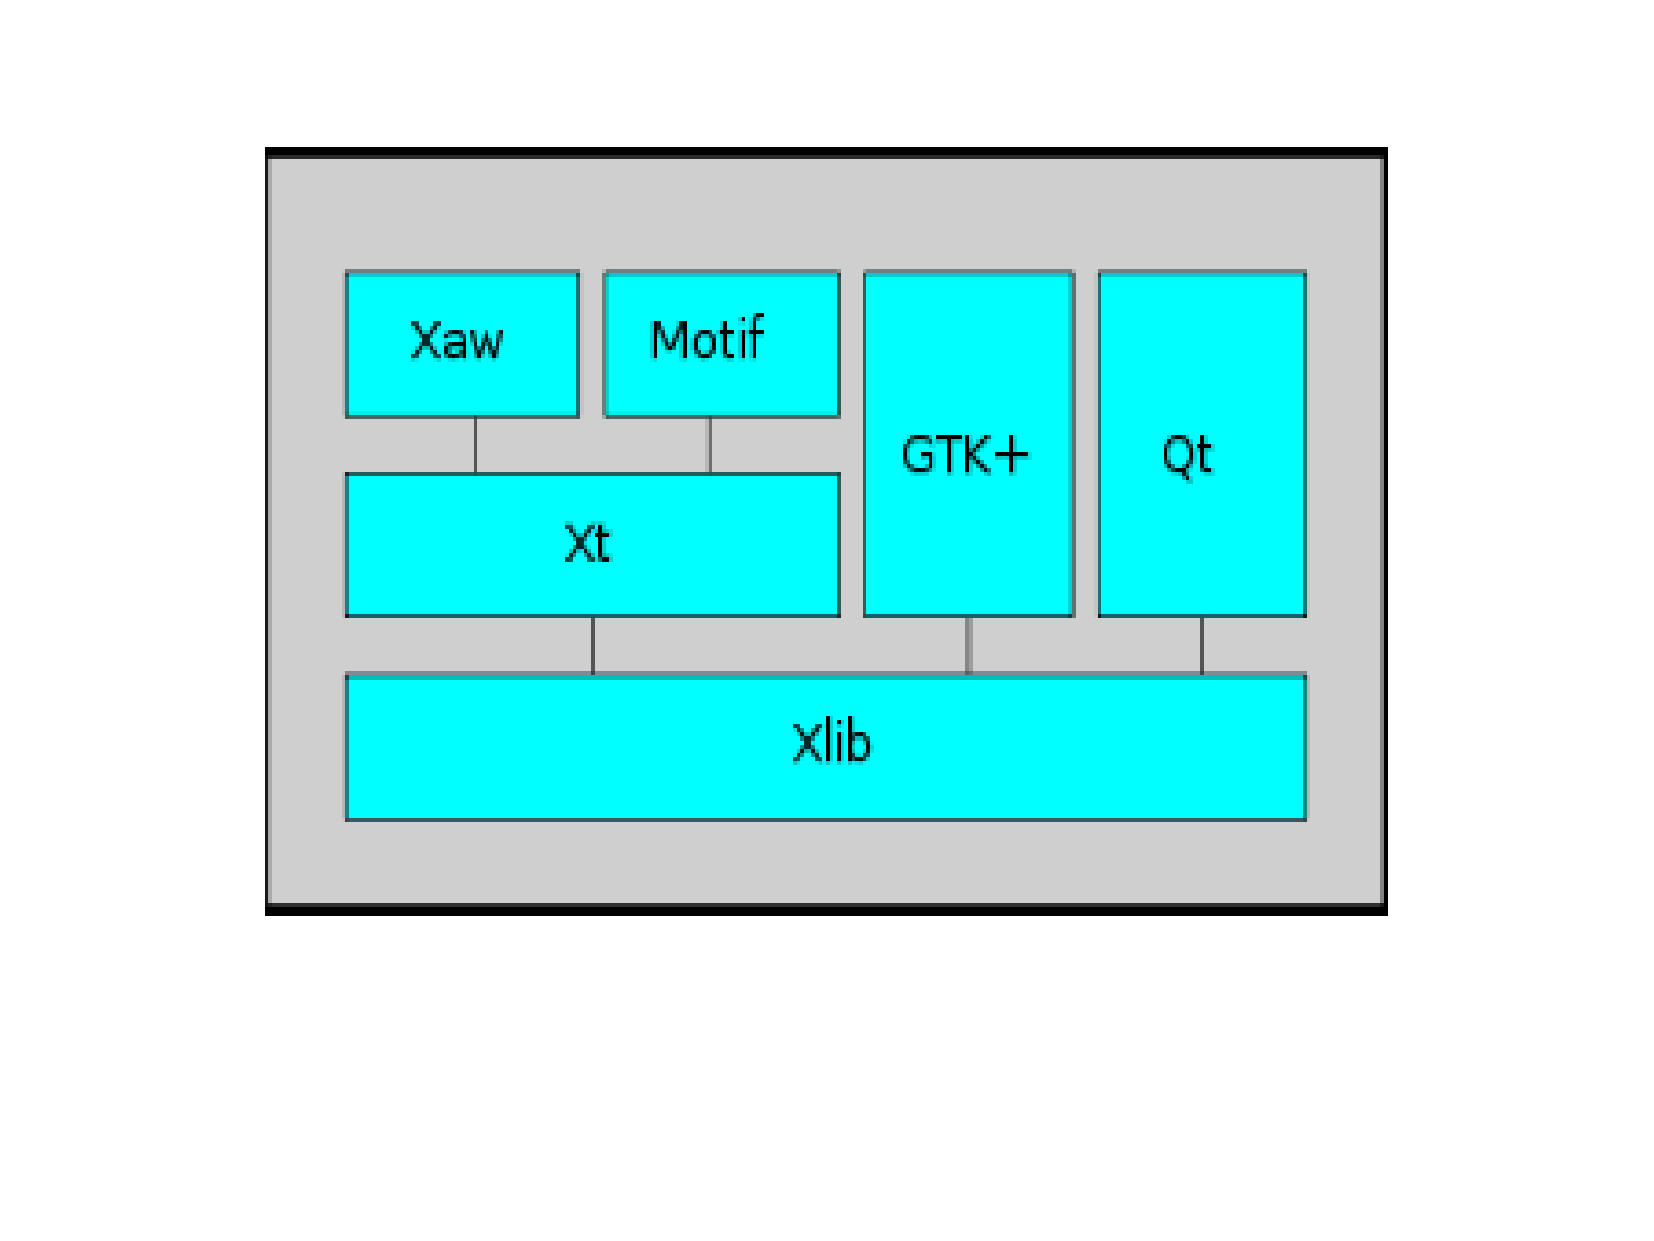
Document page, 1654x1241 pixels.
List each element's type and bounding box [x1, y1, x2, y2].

picture [265, 147, 1388, 916]
